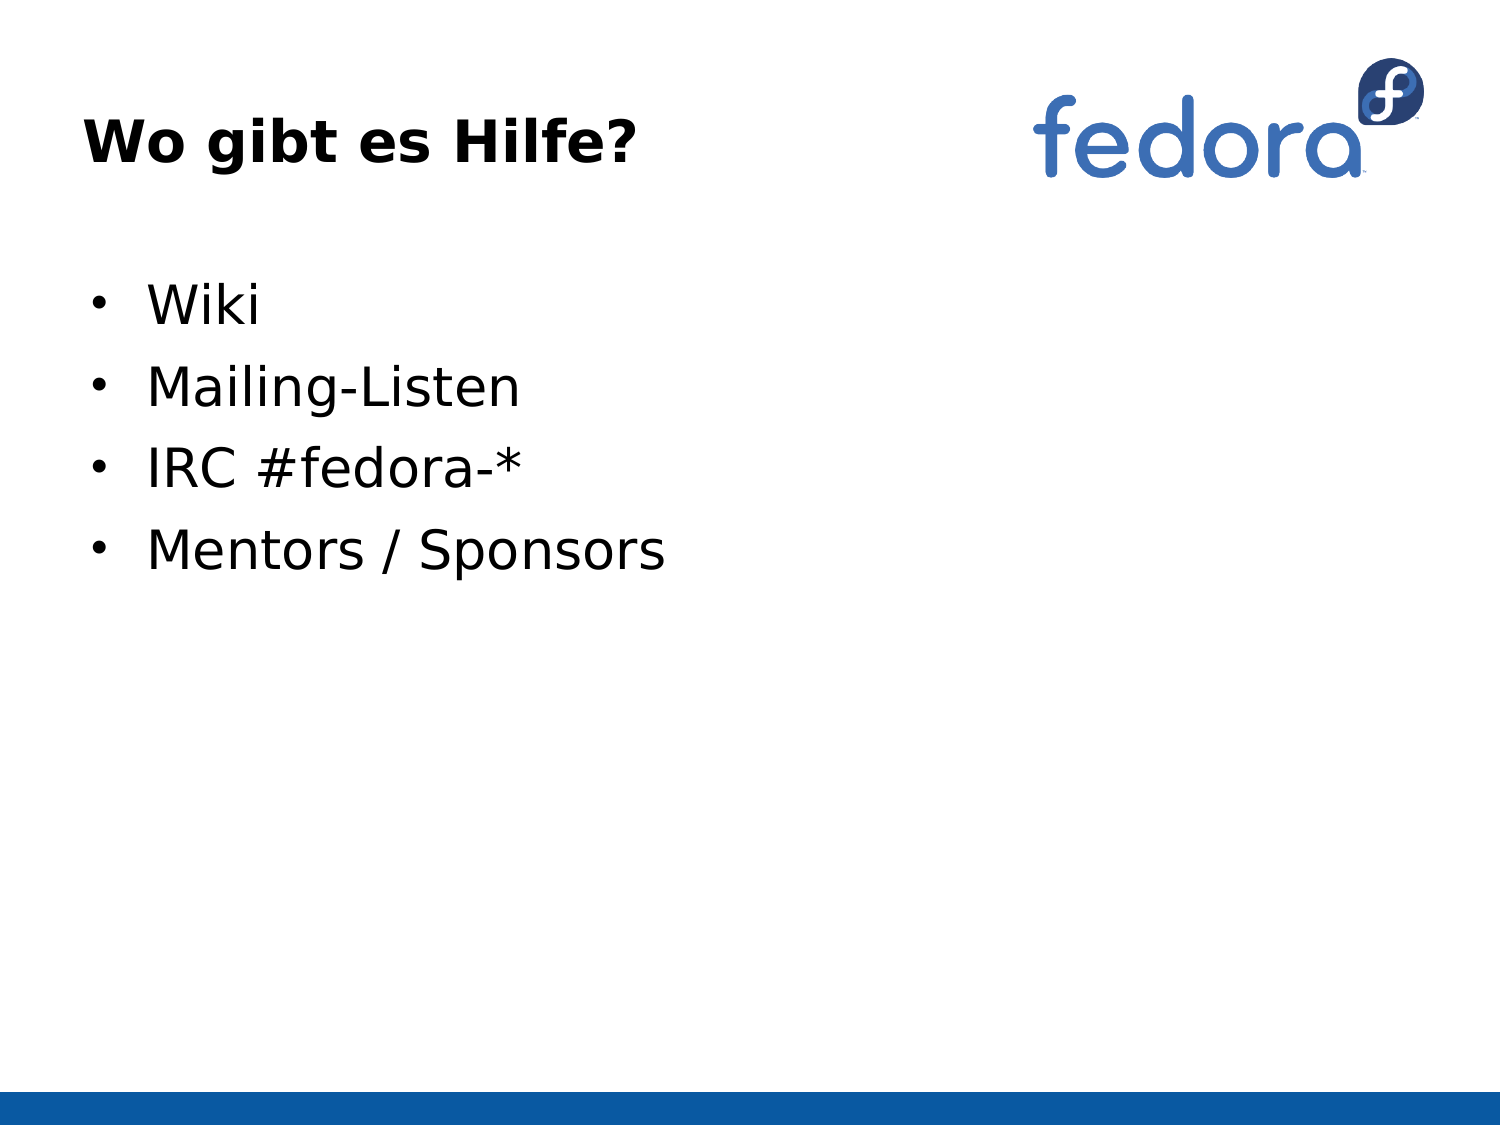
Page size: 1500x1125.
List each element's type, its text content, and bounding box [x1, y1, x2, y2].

picture [0, 1092, 1500, 1125]
list Wiki Mailing-Listen IRC #fedora-* Mentors / Sponsors [75, 262, 1425, 1034]
picture [1034, 58, 1424, 178]
title Wo gibt es Hilfe? [67, 35, 1034, 244]
